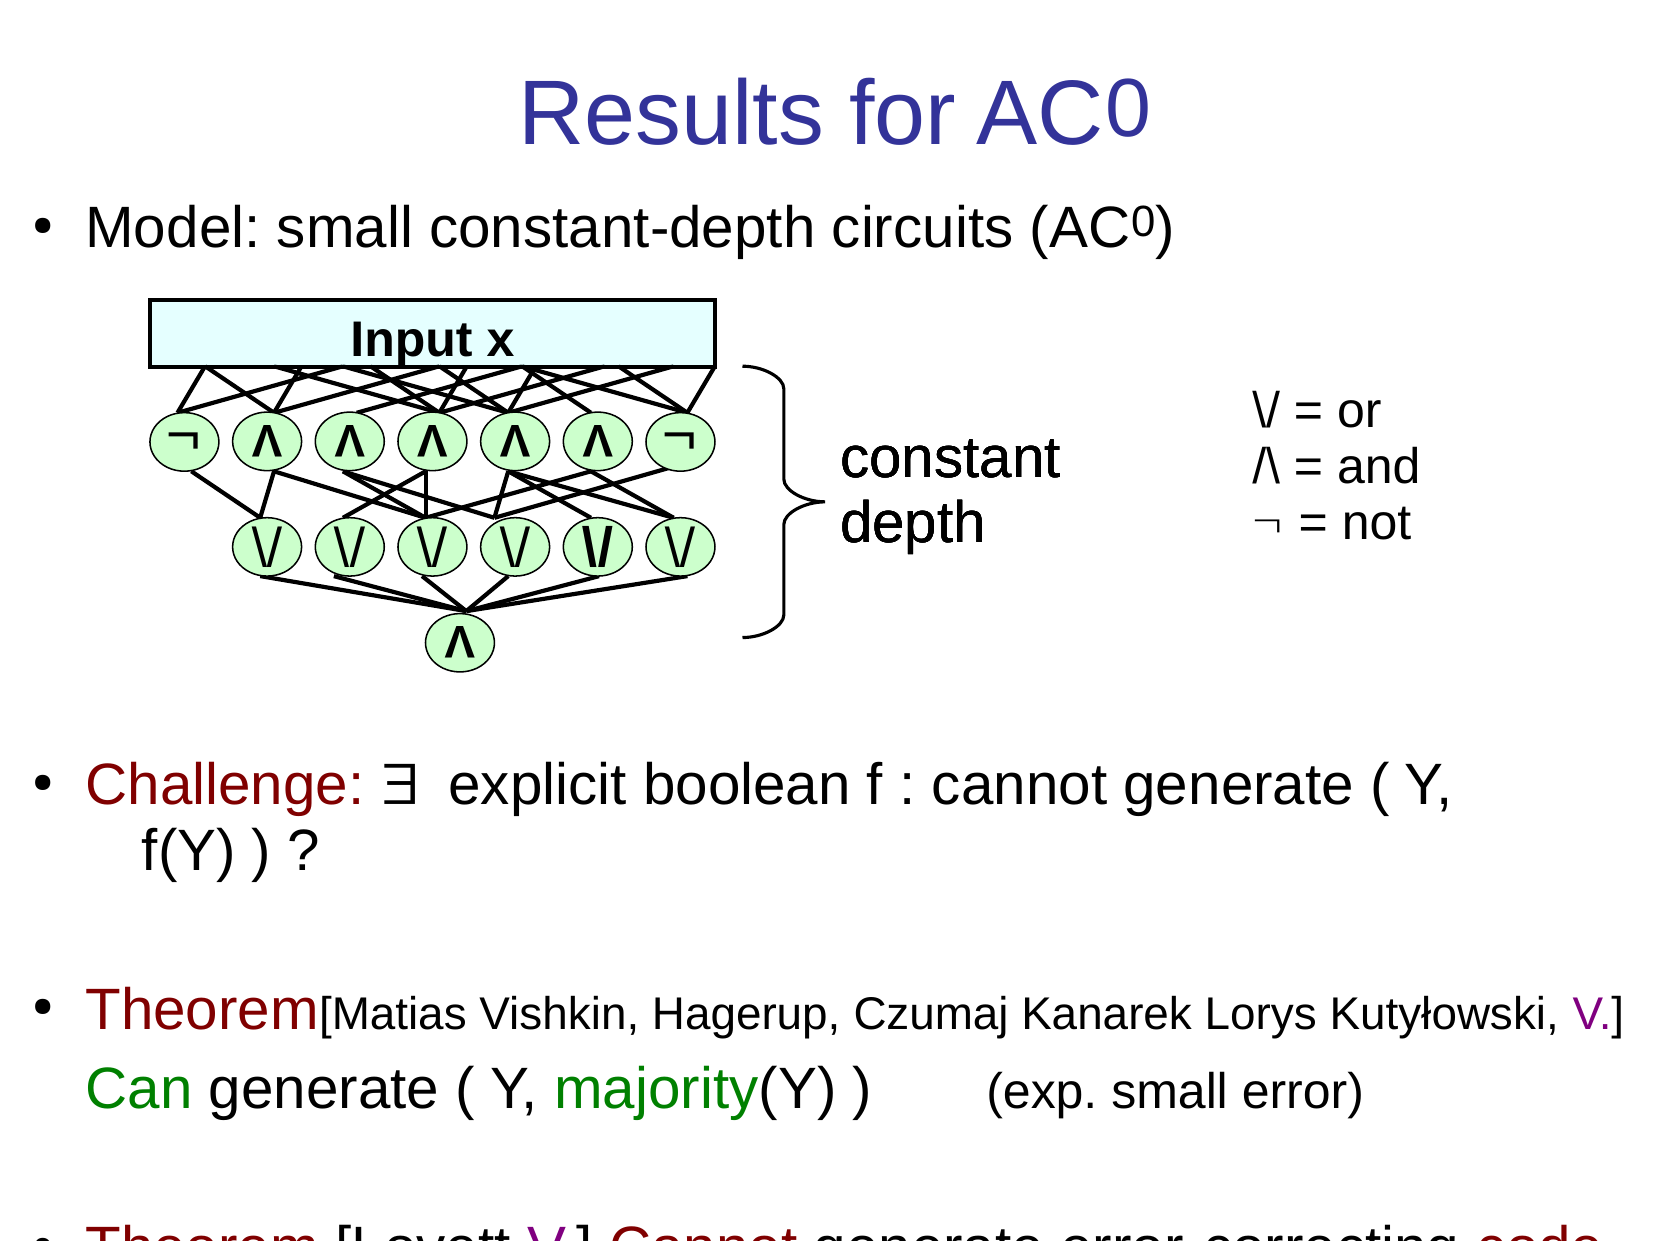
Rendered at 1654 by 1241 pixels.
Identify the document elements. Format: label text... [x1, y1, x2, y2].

text_box  [646, 412, 715, 472]
text_box V [397, 412, 467, 471]
text_box /\ [315, 517, 385, 577]
title Results for AC0 [131, 0, 1538, 226]
text_box V [480, 412, 550, 471]
text_box V [563, 412, 633, 471]
text_box  [149, 412, 219, 472]
text_box \/ = or /\ = and  = not [1237, 375, 1463, 563]
text_box V [232, 412, 302, 471]
text_box /\ [397, 517, 467, 577]
text_box Input x [149, 299, 715, 367]
list Model: small constant-depth circuits (AC0) Challenge:  explicit boolean f : cannot generate ( Y, f(Y) ) ? Theorem[Matias Vishkin, Hagerup, Czumaj Kanarek Lorys Kutyłowski, V.] Can generate ( Y, majority(Y) ) (exp. small error) Theorem [Lovett V.] Cannot generate error-correcting code [0, 187, 1654, 1238]
text_box V [315, 412, 385, 471]
text_box /\ [232, 517, 302, 577]
text_box V [425, 613, 495, 672]
text_box /\ [646, 517, 715, 577]
text_box constant depth [825, 416, 1129, 563]
text_box /\ [563, 517, 633, 577]
text_box /\ [480, 517, 550, 577]
